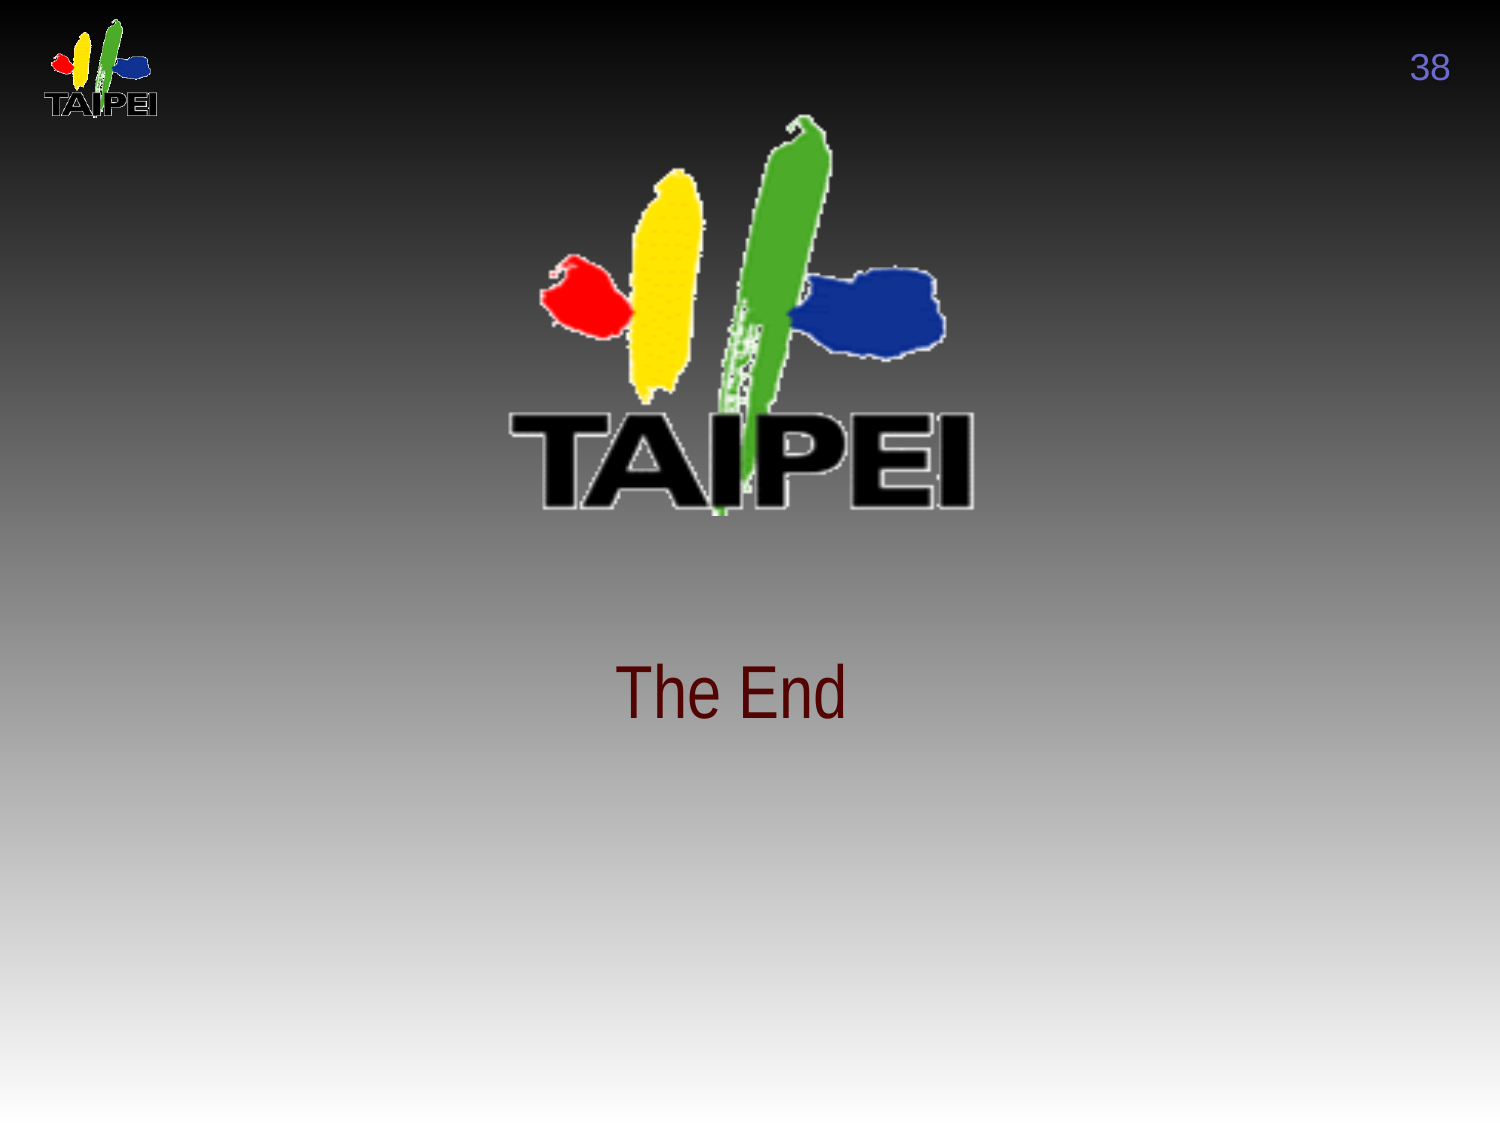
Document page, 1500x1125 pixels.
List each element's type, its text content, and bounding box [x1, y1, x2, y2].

picture [501, 113, 987, 516]
slide_number <編號> [1116, 35, 1467, 114]
picture [41, 19, 160, 118]
text_box The End [206, 635, 1258, 1035]
